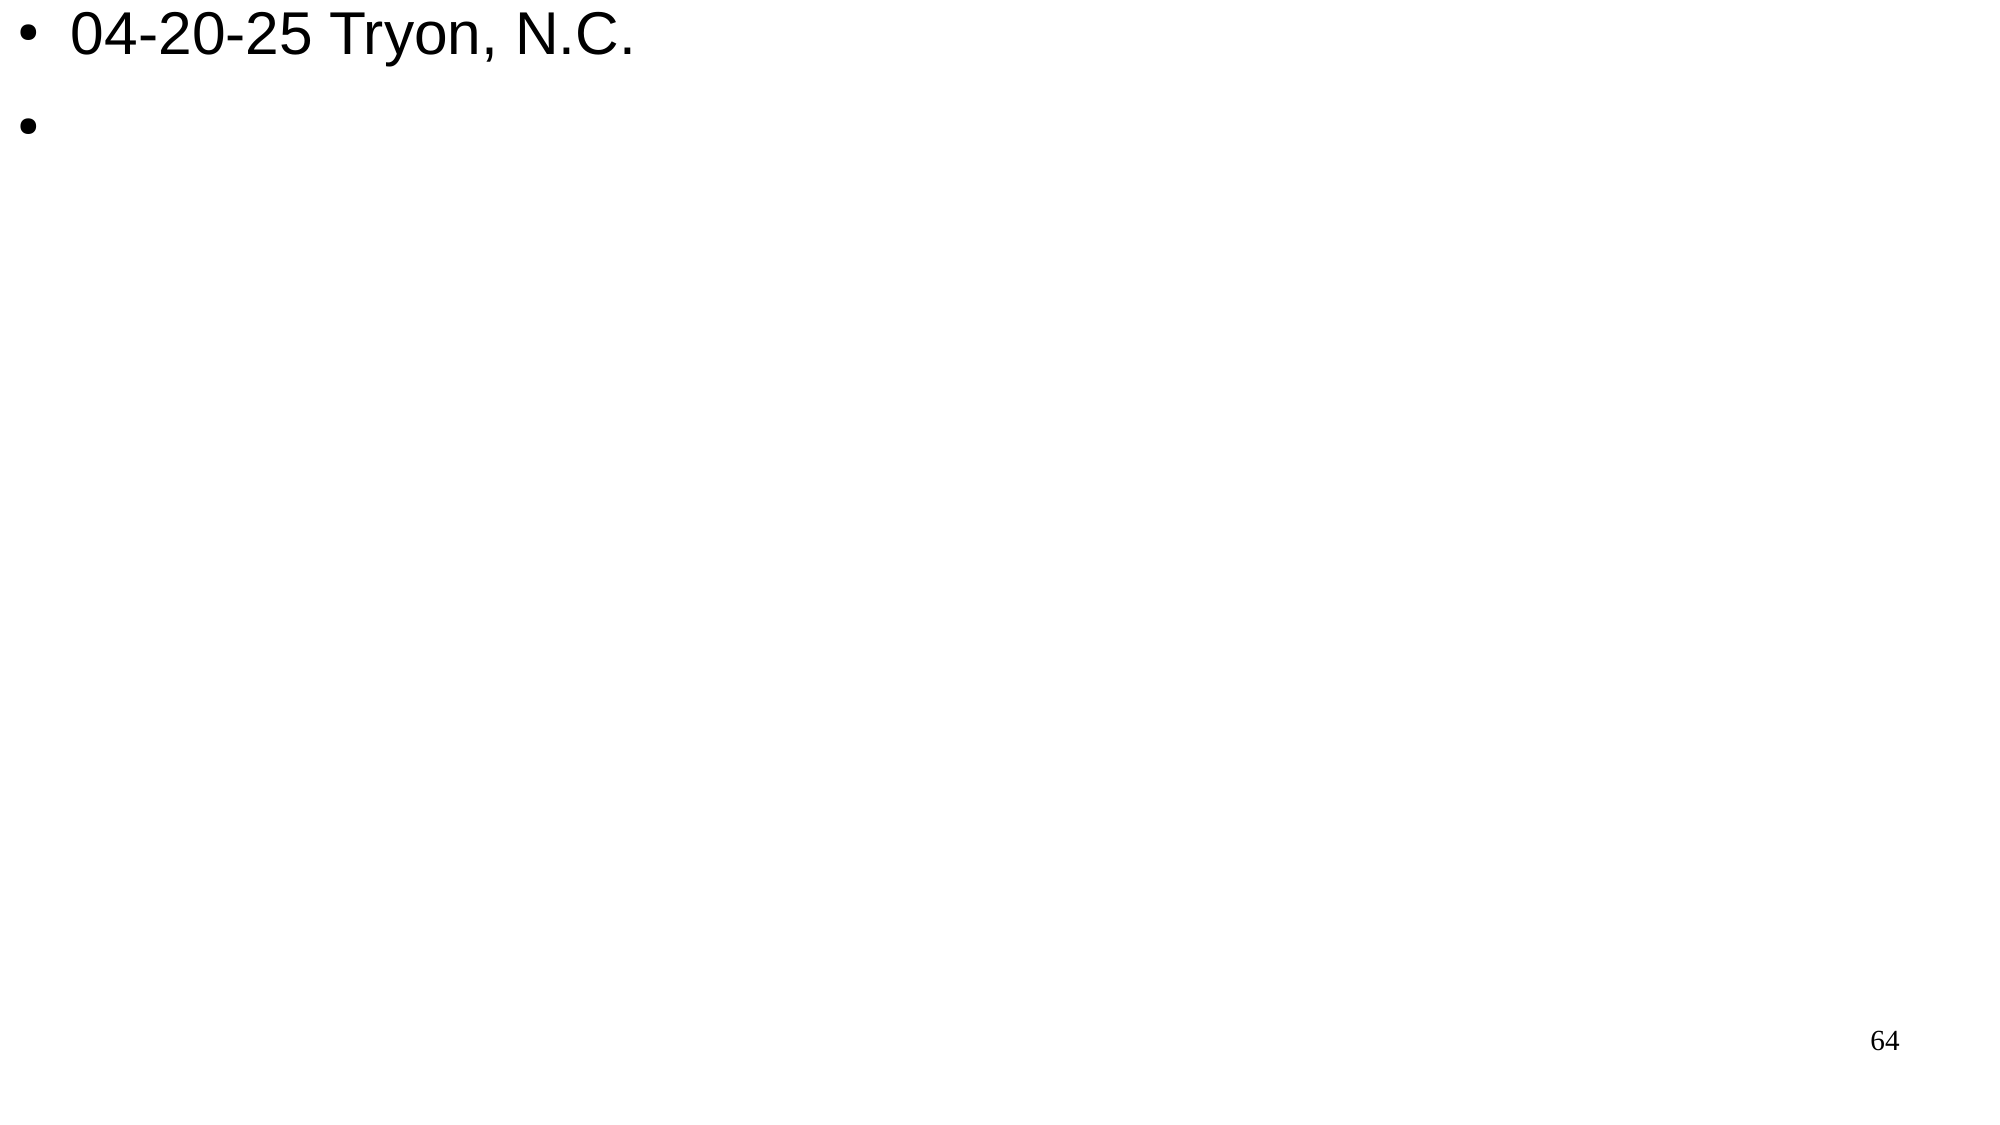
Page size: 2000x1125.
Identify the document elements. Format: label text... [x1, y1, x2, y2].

list 04-20-25 Tryon, N.C. [0, 0, 1996, 1123]
